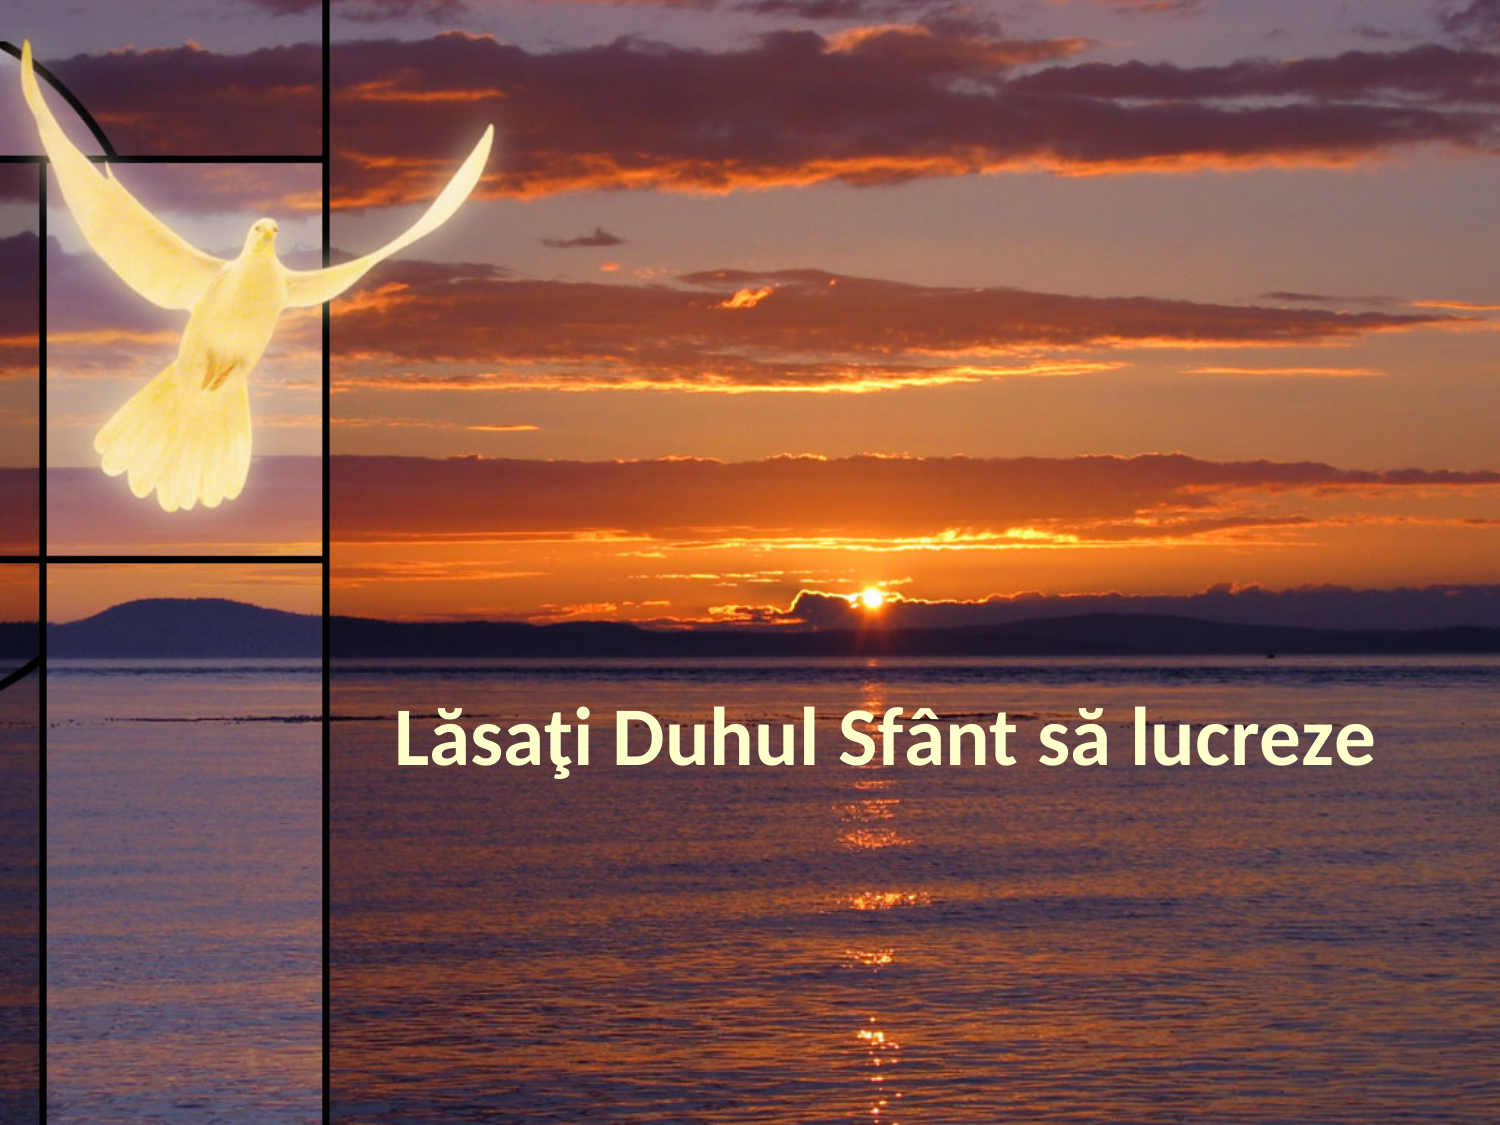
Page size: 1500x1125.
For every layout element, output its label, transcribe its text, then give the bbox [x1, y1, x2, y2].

picture [0, 0, 1500, 1125]
text_box Lăsaţi Duhul Sfânt să lucreze [225, 675, 1500, 790]
